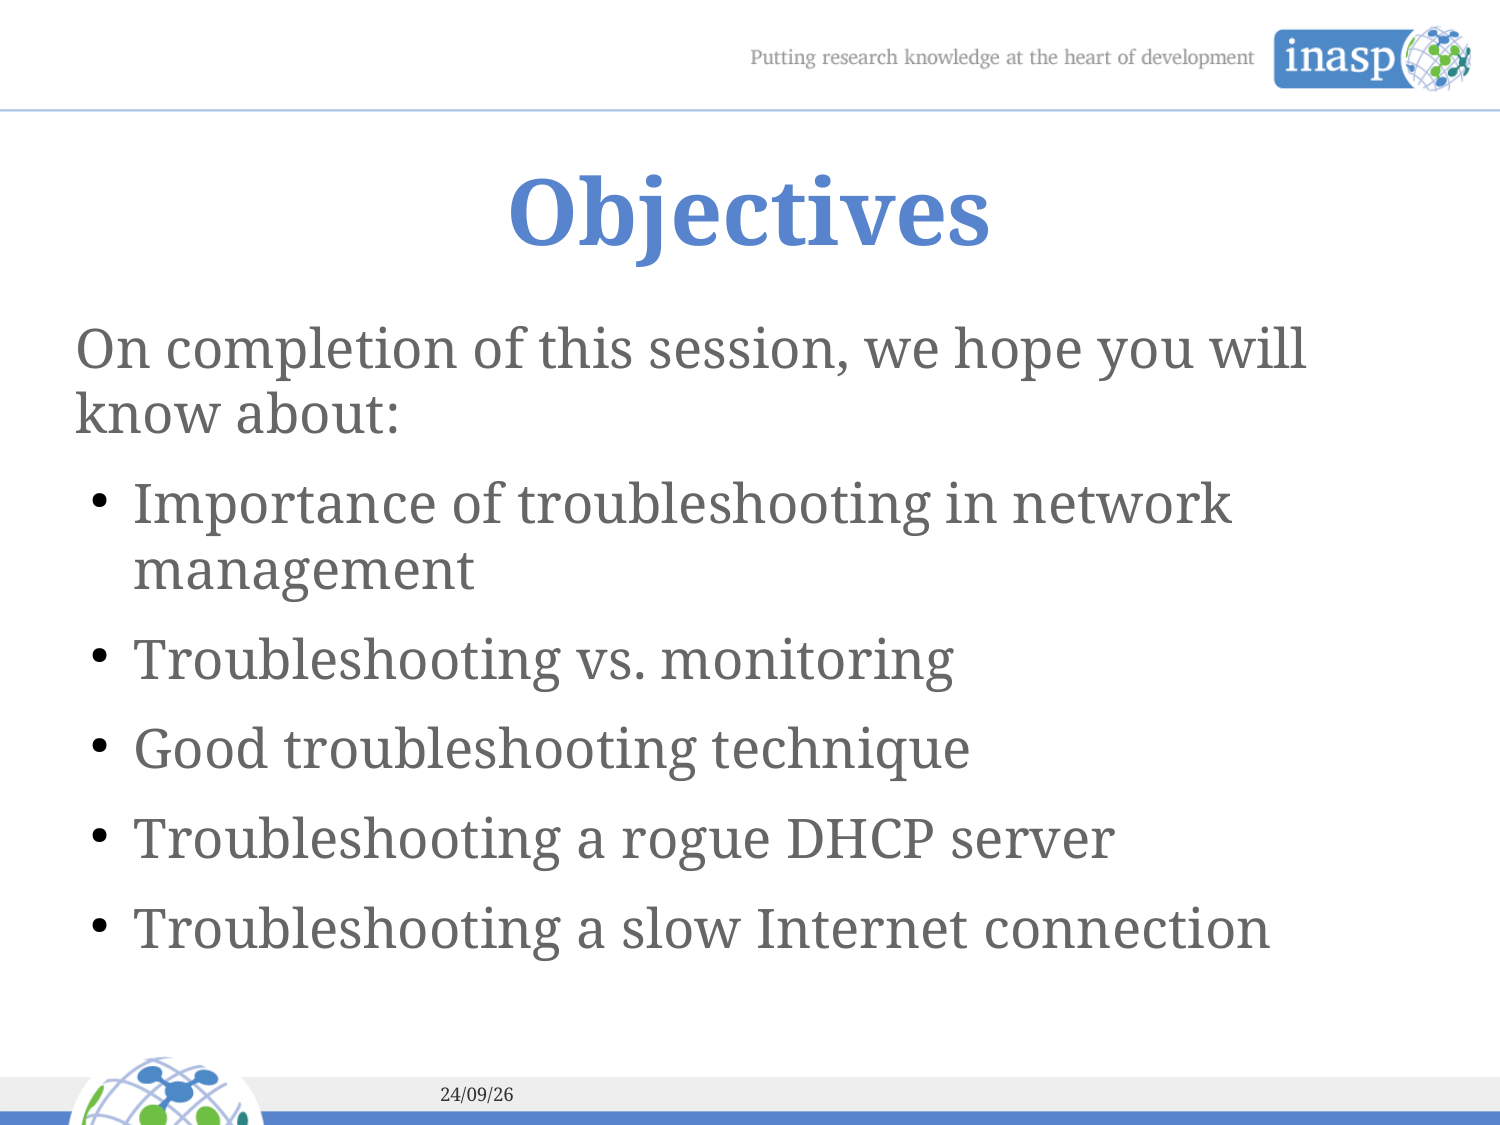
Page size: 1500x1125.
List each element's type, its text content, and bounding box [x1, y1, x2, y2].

title Objectives [75, 129, 1426, 313]
picture [0, 0, 1500, 1125]
list On completion of this session, we hope you will know about: Importance of troubleshooting in network management Troubleshooting vs. monitoring Good troubleshooting technique Troubleshooting a rogue DHCP server Troubleshooting a slow Internet connection [75, 313, 1426, 967]
